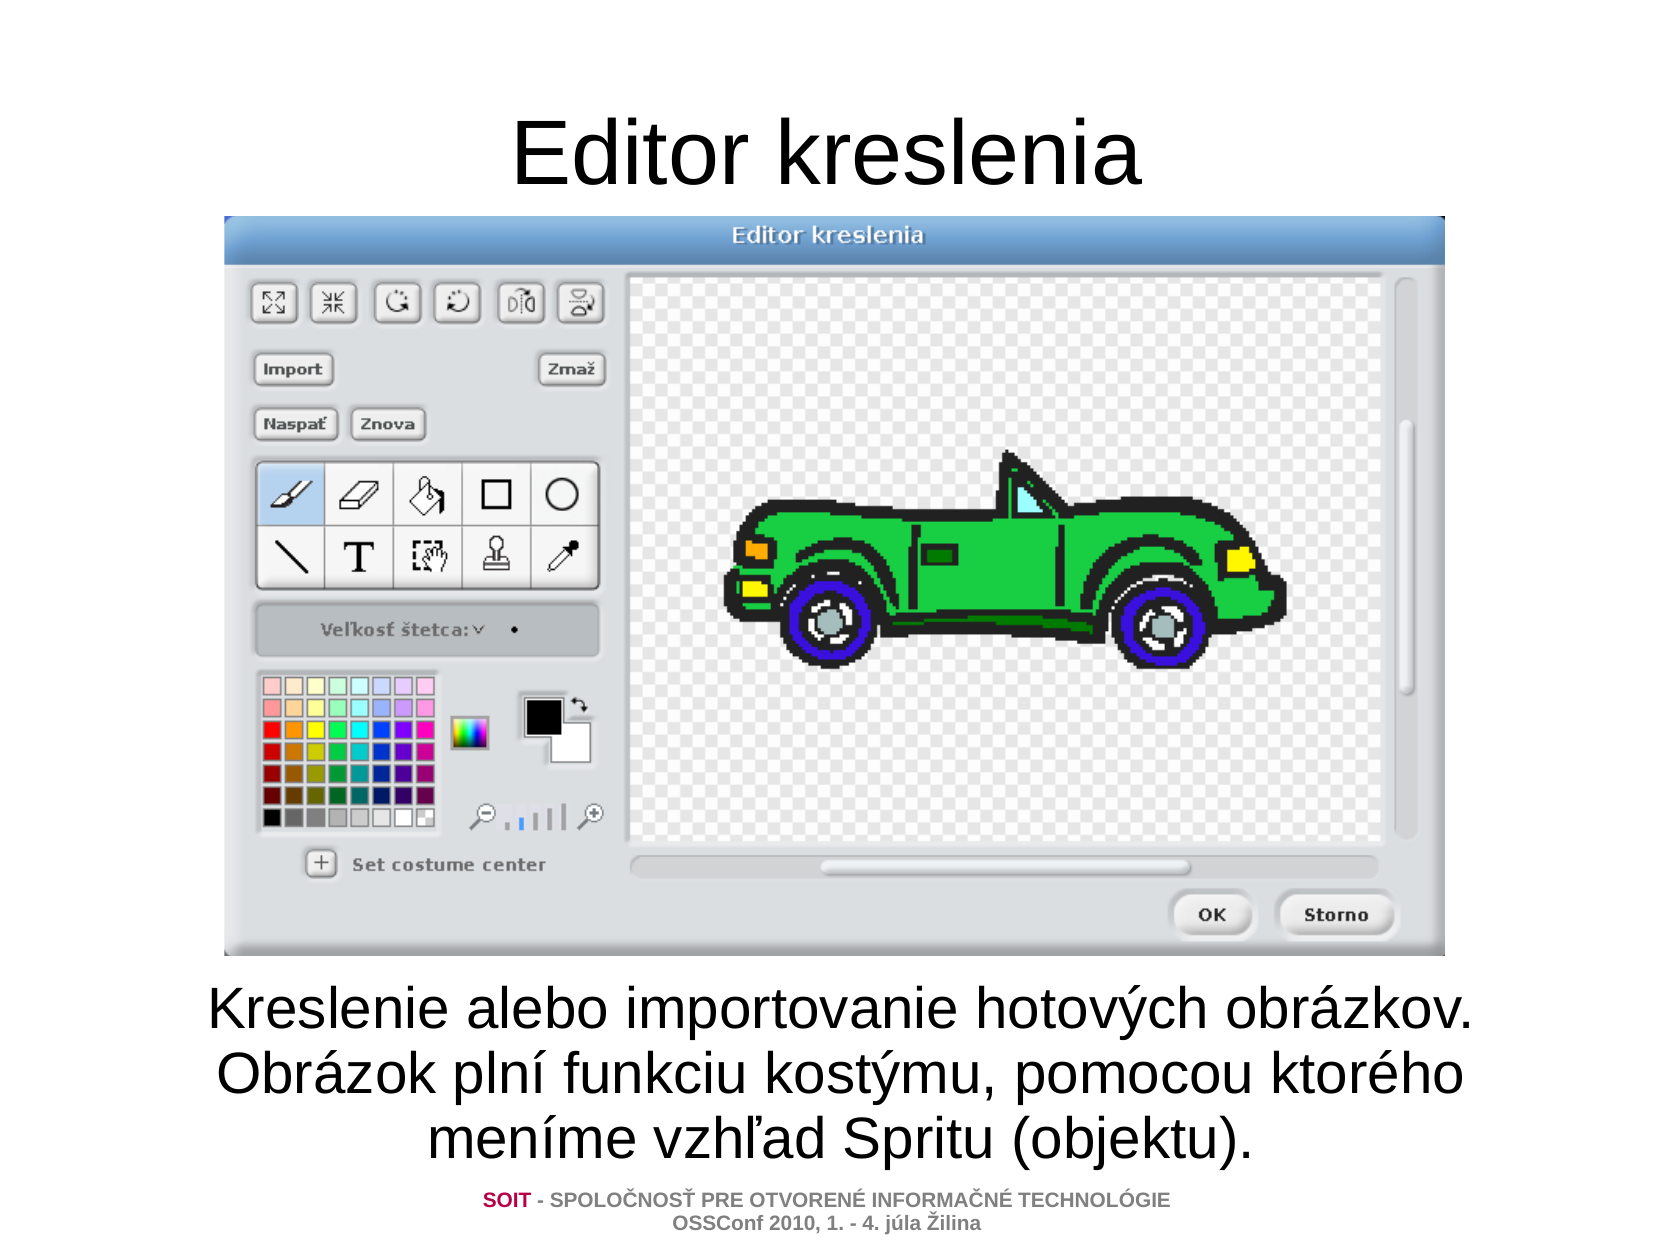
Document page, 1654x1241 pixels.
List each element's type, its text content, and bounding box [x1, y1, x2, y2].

picture [224, 250, 1445, 956]
text_box Kreslenie alebo importovanie hotových obrázkov. Obrázok plní funkciu kostýmu, pomocou ktorého meníme vzhľad Spritu (objektu). [177, 968, 1506, 1179]
text_box SOIT - SPOLOČNOSŤ PRE OTVORENÉ INFORMAČNÉ TECHNOLÓGIE OSSConf 2010, 1. - 4. júla Žilina [59, 1181, 1595, 1241]
title Editor kreslenia [82, 56, 1571, 250]
